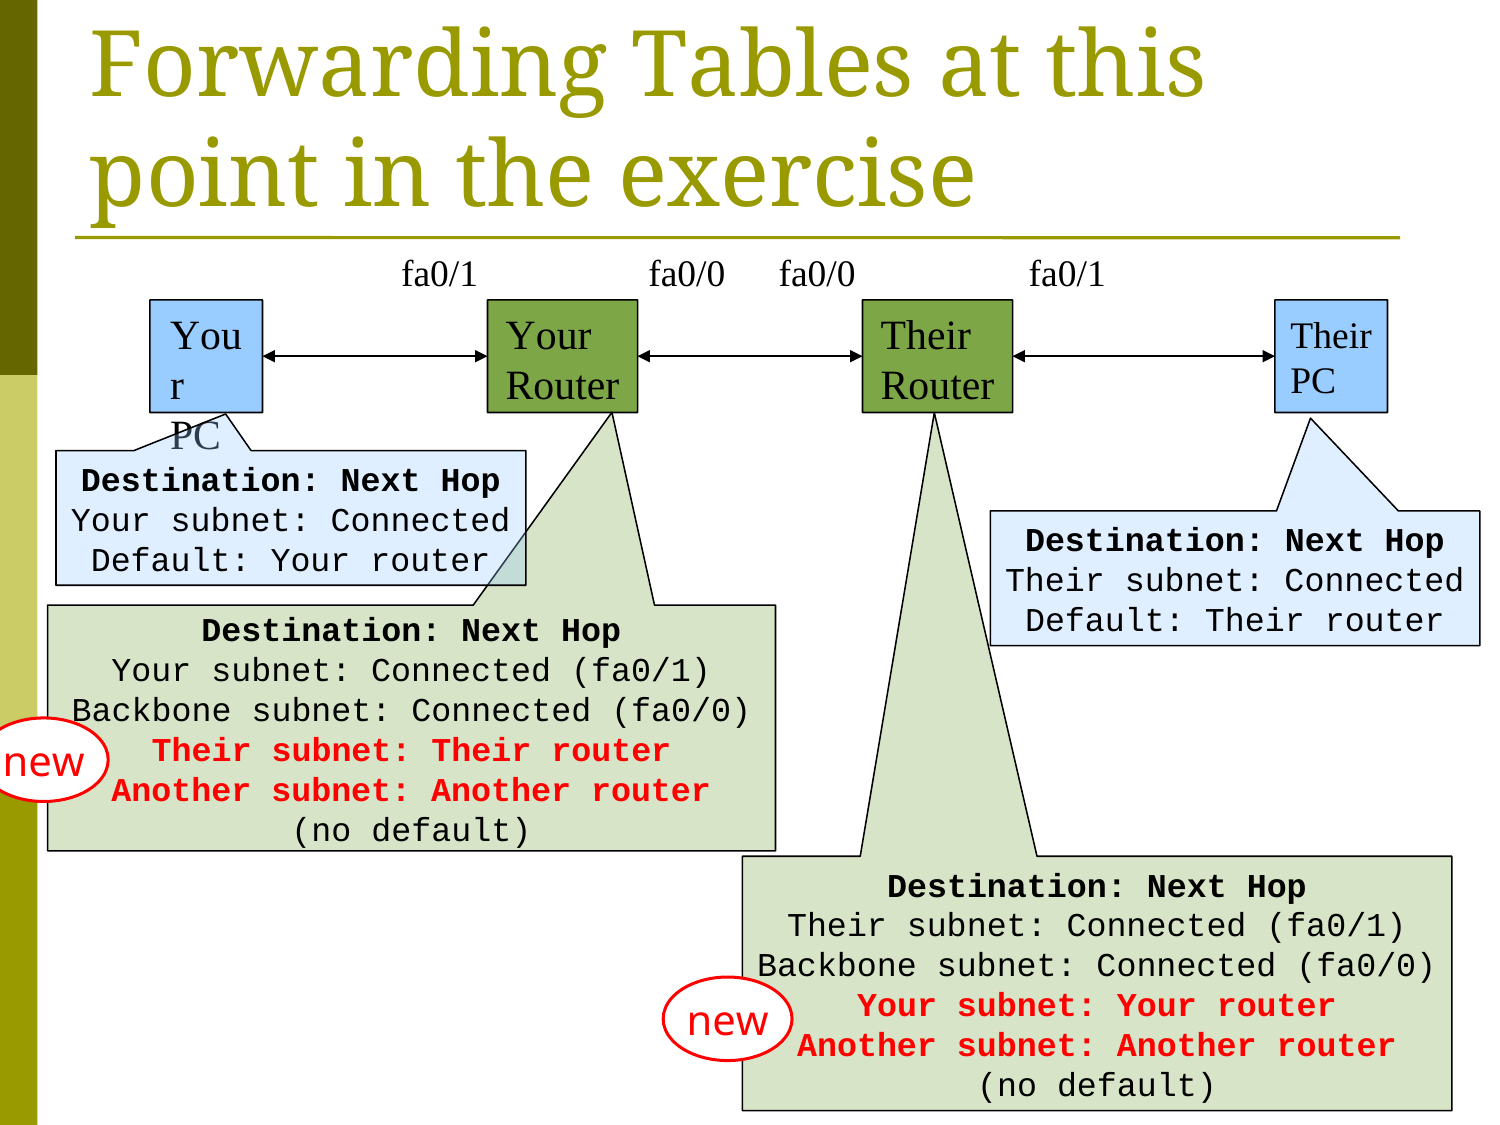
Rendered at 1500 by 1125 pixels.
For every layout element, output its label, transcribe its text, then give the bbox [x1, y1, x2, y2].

text_box Destination: Next Hop Your subnet: Connected (fa0/1) Backbone subnet: Connected (fa0/0) Their subnet: Their router Another subnet: Another router (no default) [47, 412, 776, 851]
text_box new [0, 717, 109, 802]
text_box Your Router [487, 299, 638, 413]
text_box Their Router [862, 299, 1013, 413]
text_box fa0/0 [633, 241, 741, 302]
text_box fa0/0 [763, 241, 871, 302]
text_box fa0/1 [386, 241, 494, 302]
text_box Destination: Next Hop Their subnet: Connected Default: Their router [990, 418, 1480, 646]
text_box Destination: Next Hop Your subnet: Connected Default: Your router [55, 413, 526, 586]
title Forwarding Tables at this point in the exercise [75, 0, 1426, 233]
text_box fa0/1 [1014, 241, 1121, 302]
text_box Your PC [149, 299, 263, 413]
text_box Destination: Next Hop Their subnet: Connected (fa0/1) Backbone subnet: Connected (fa0/0) Your subnet: Your router Another subnet: Another router (no default) [742, 412, 1452, 1111]
text_box new [663, 977, 793, 1061]
text_box Their PC [1274, 299, 1388, 413]
